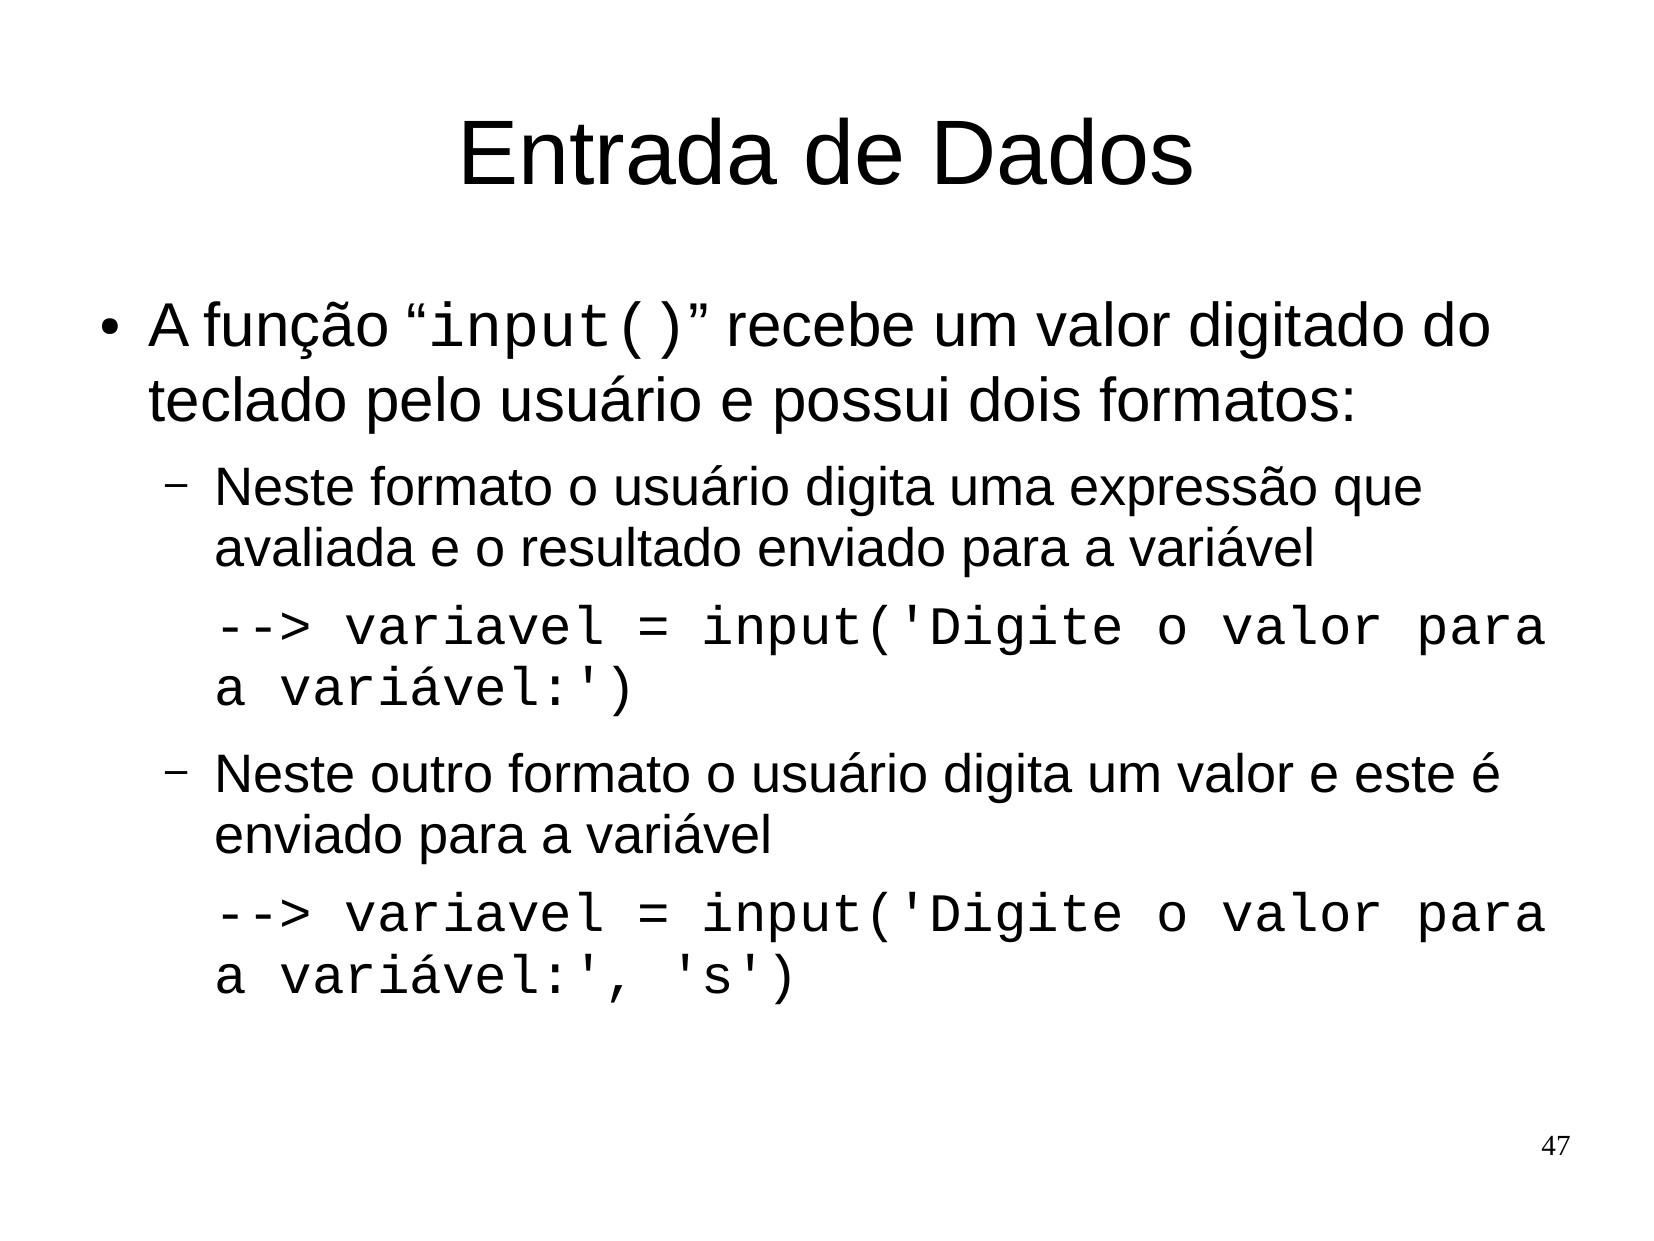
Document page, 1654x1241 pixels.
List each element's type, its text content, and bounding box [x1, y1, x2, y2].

list A função “input()” recebe um valor digitado do teclado pelo usuário e possui dois formatos: Neste formato o usuário digita uma expressão que avaliada e o resultado enviado para a variável --> variavel = input('Digite o valor para a variável:') Neste outro formato o usuário digita um valor e este é enviado para a variável --> variavel = input('Digite o valor para a variável:', 's') [82, 290, 1571, 1010]
title Entrada de Dados [82, 49, 1571, 257]
